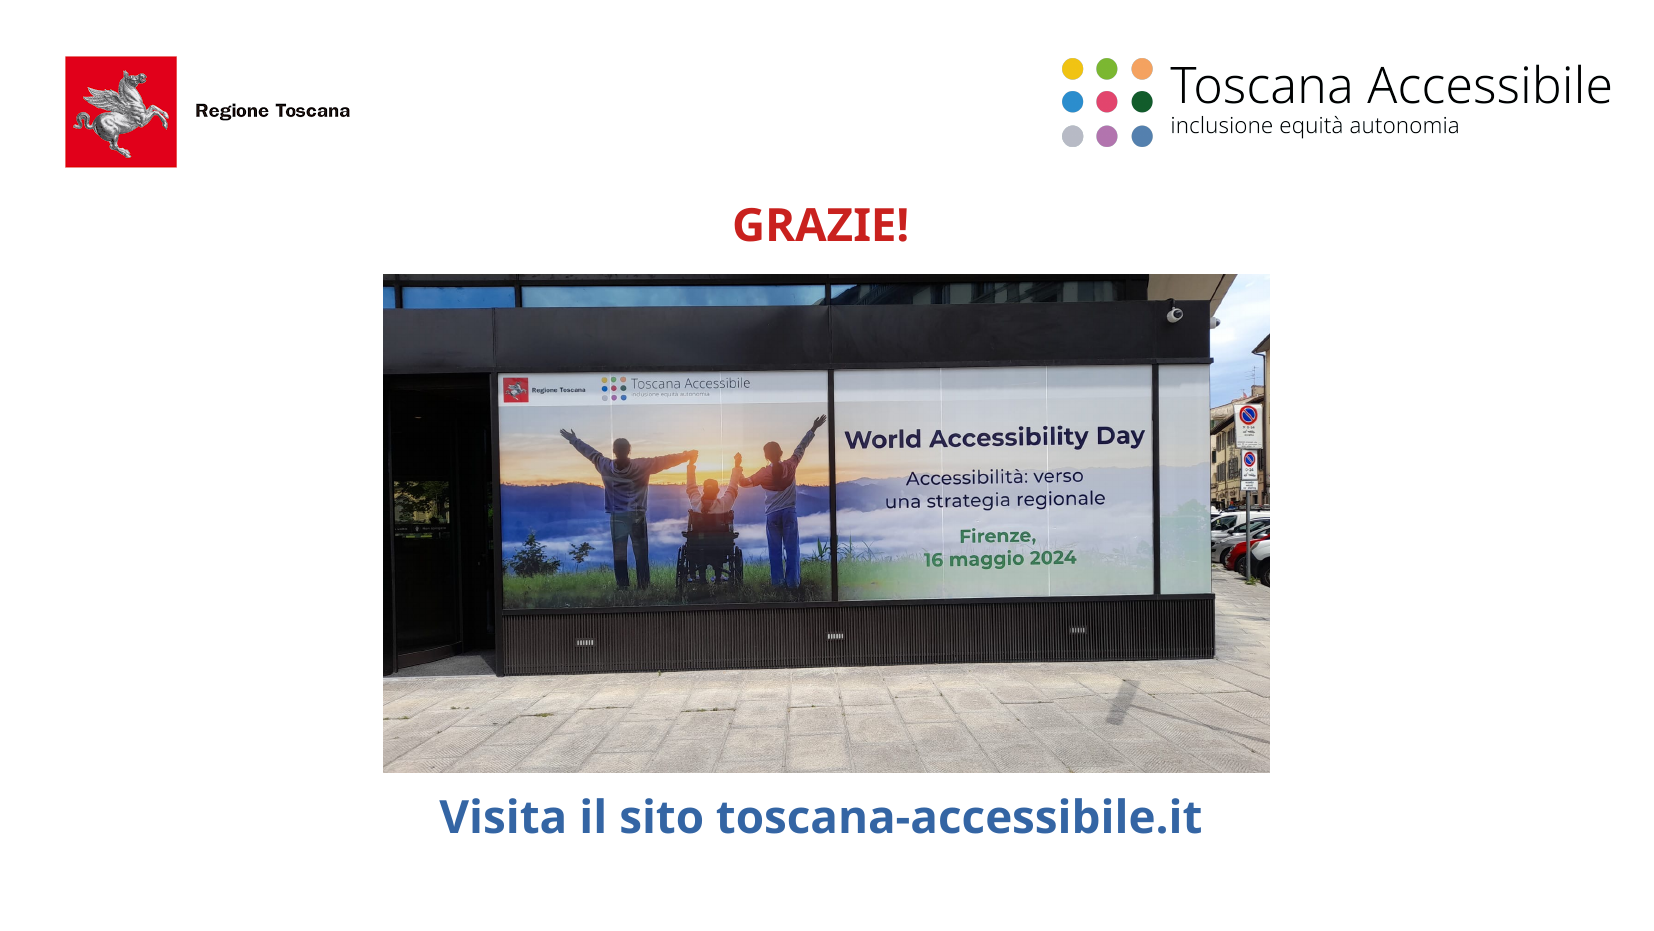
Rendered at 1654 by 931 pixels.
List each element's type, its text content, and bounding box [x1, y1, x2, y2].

picture [383, 274, 1270, 773]
picture [59, 29, 355, 194]
picture [1062, 58, 1620, 147]
title GRAZIE! [76, 146, 1565, 302]
title Visita il sito toscana-accessibile.it [76, 738, 1565, 894]
